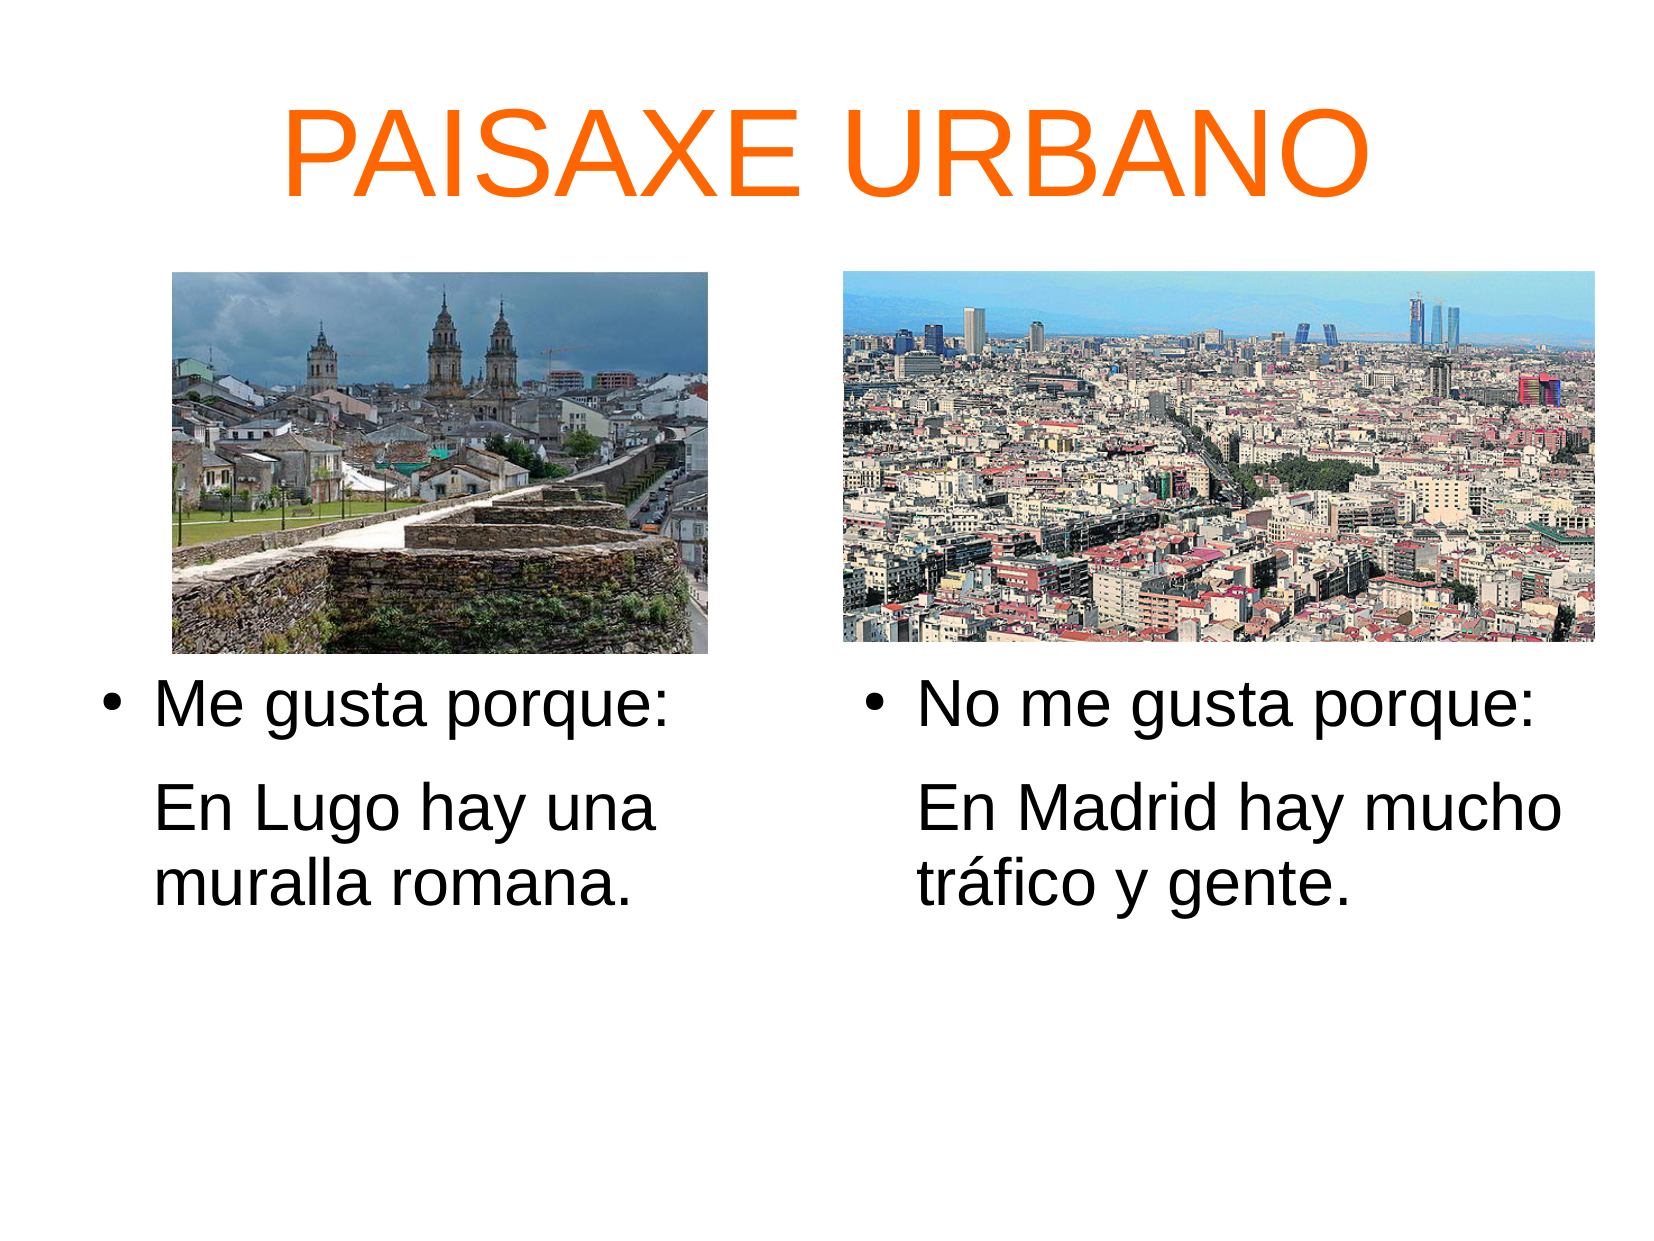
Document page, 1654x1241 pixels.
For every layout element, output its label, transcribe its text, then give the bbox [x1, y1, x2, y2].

list Me gusta porque: En Lugo hay una muralla romana. [82, 665, 809, 1009]
list No me gusta porque: En Madrid hay mucho tráfico y gente. [845, 665, 1572, 1009]
picture [843, 271, 1595, 642]
title PAISAXE URBANO [82, 49, 1571, 257]
picture [172, 271, 709, 654]
